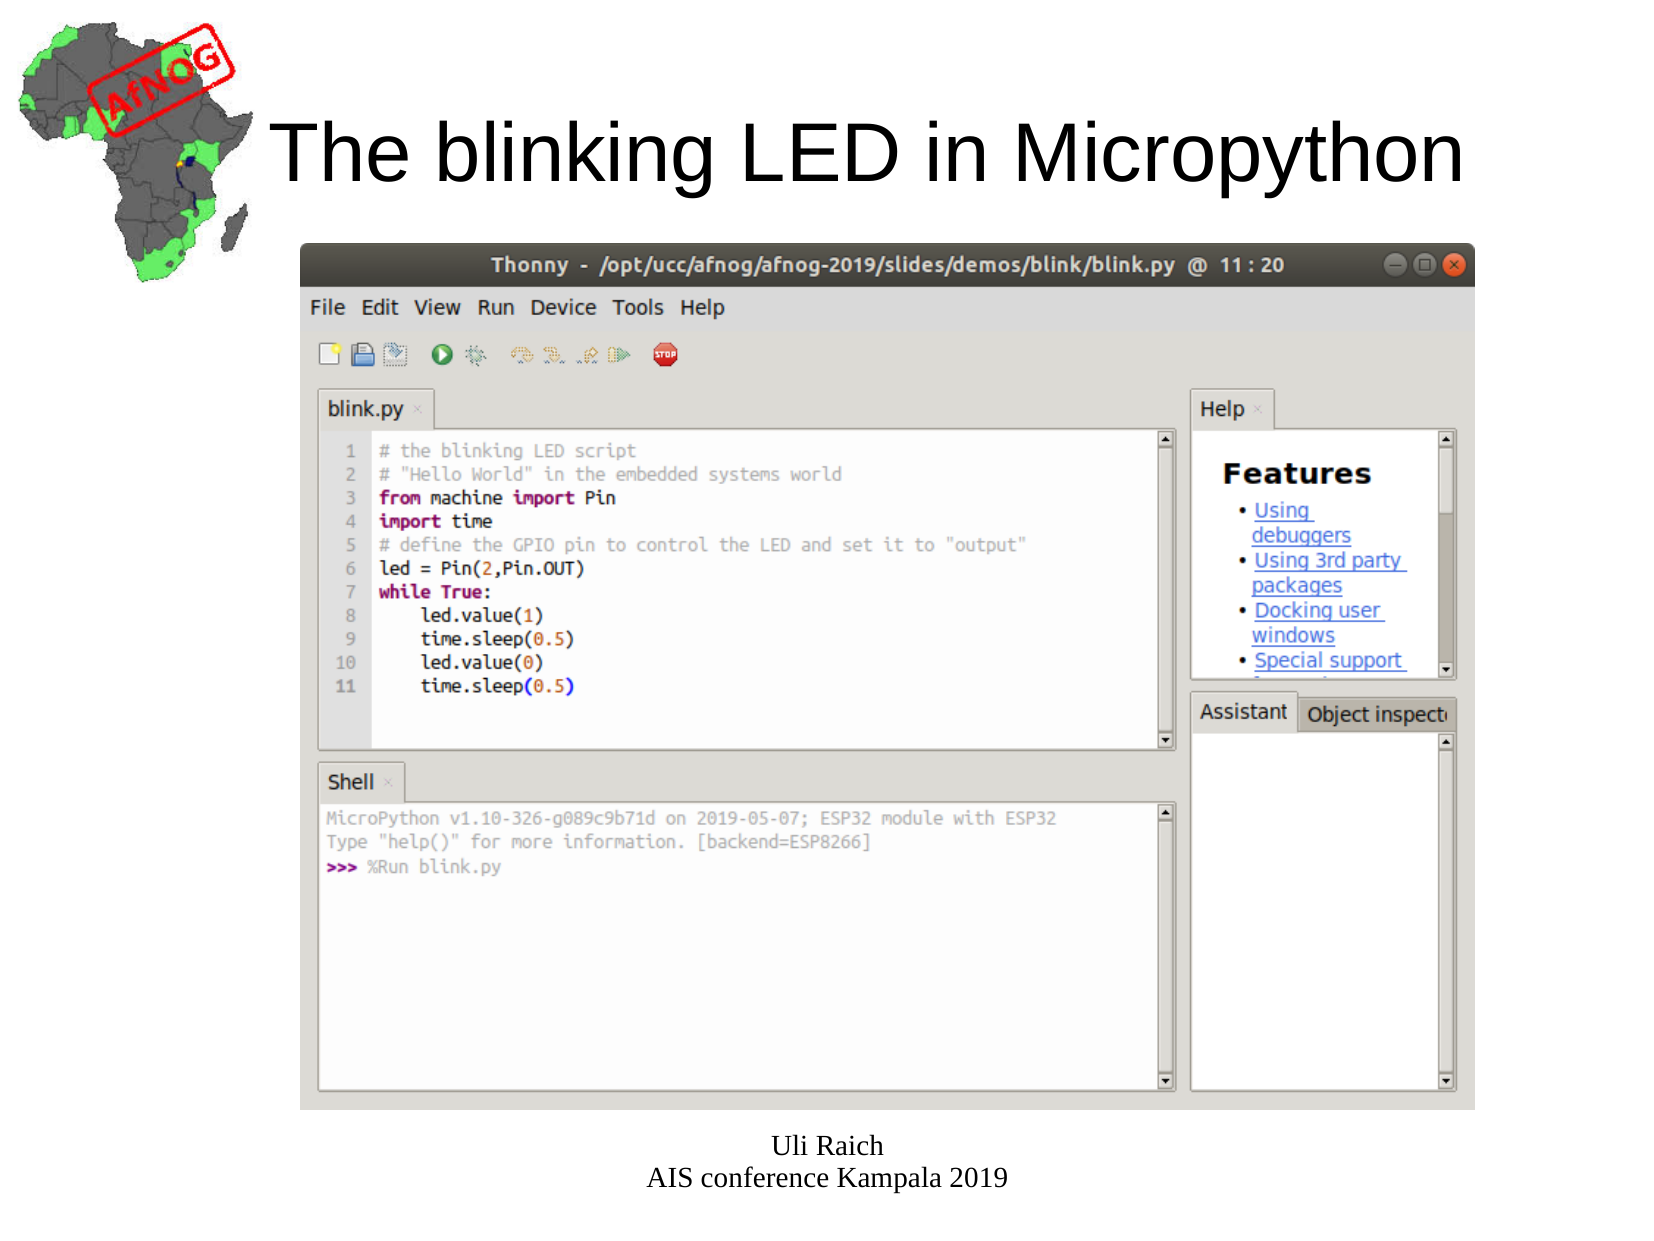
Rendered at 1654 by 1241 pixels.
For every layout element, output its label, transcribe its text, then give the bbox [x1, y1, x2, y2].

picture [9, 0, 259, 291]
title The blinking LED in Micropython [165, 49, 1571, 257]
picture [300, 243, 1475, 1111]
